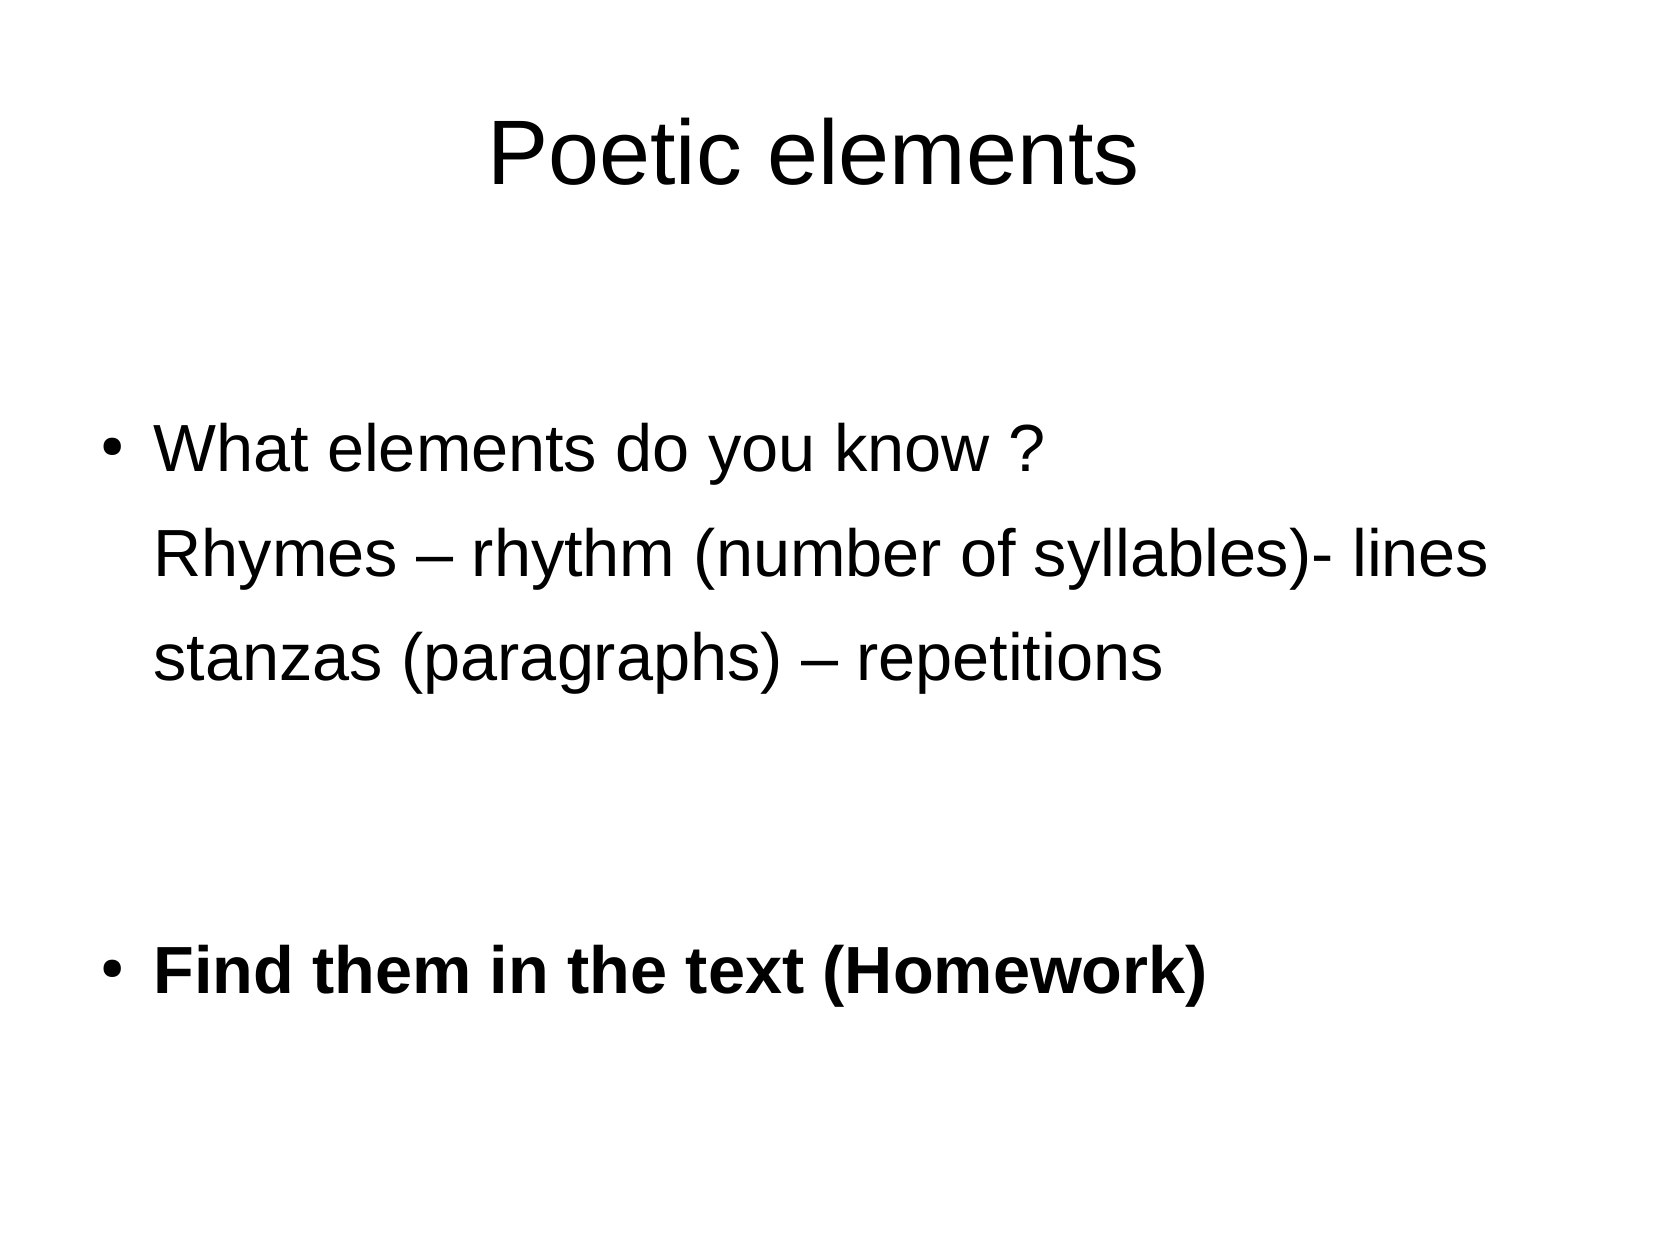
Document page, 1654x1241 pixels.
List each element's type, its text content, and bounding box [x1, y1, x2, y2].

title Poetic elements [82, 49, 1571, 257]
list What elements do you know ? Rhymes – rhythm (number of syllables)- lines stanzas (paragraphs) – repetitions Find them in the text (Homework) [82, 307, 1571, 1027]
